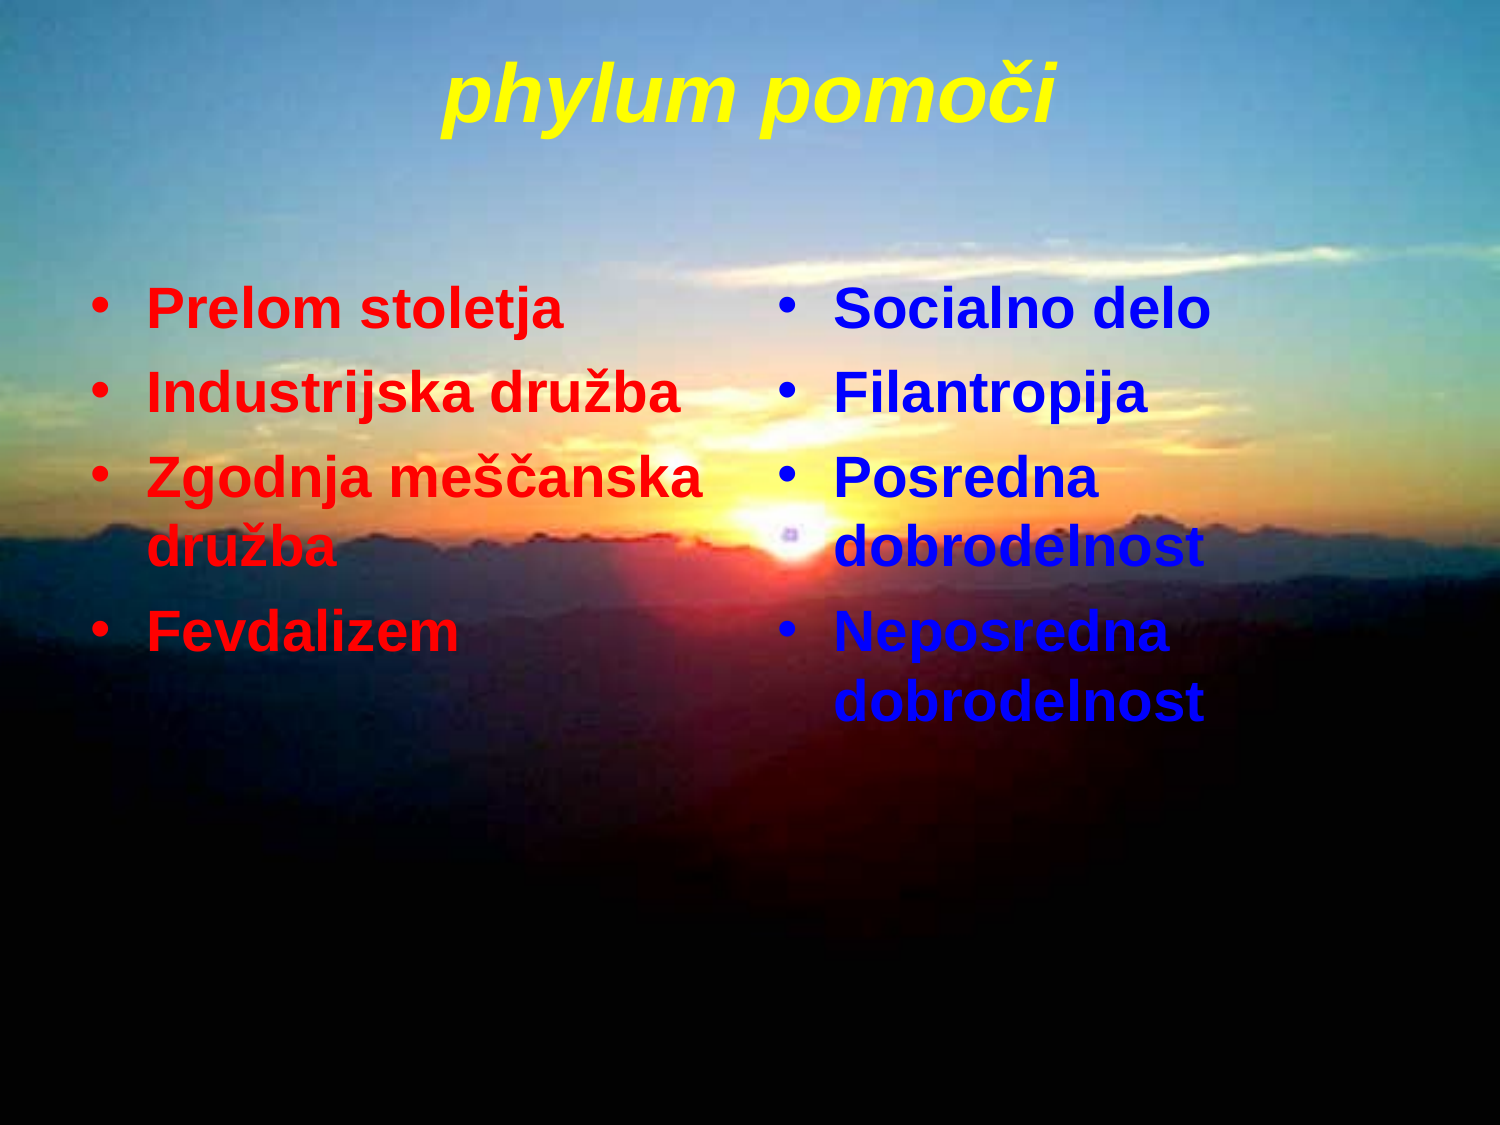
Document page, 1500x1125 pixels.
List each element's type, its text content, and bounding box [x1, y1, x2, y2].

list Prelom stoletja Industrijska družba Zgodnja meščanska družba Fevdalizem [75, 262, 738, 1006]
title phylum pomoči [75, 31, 1426, 247]
picture [1483, 563, 1491, 569]
list Socialno delo Filantropija Posredna dobrodelnost Neposredna dobrodelnost [762, 262, 1426, 1006]
picture [0, 0, 1500, 1125]
